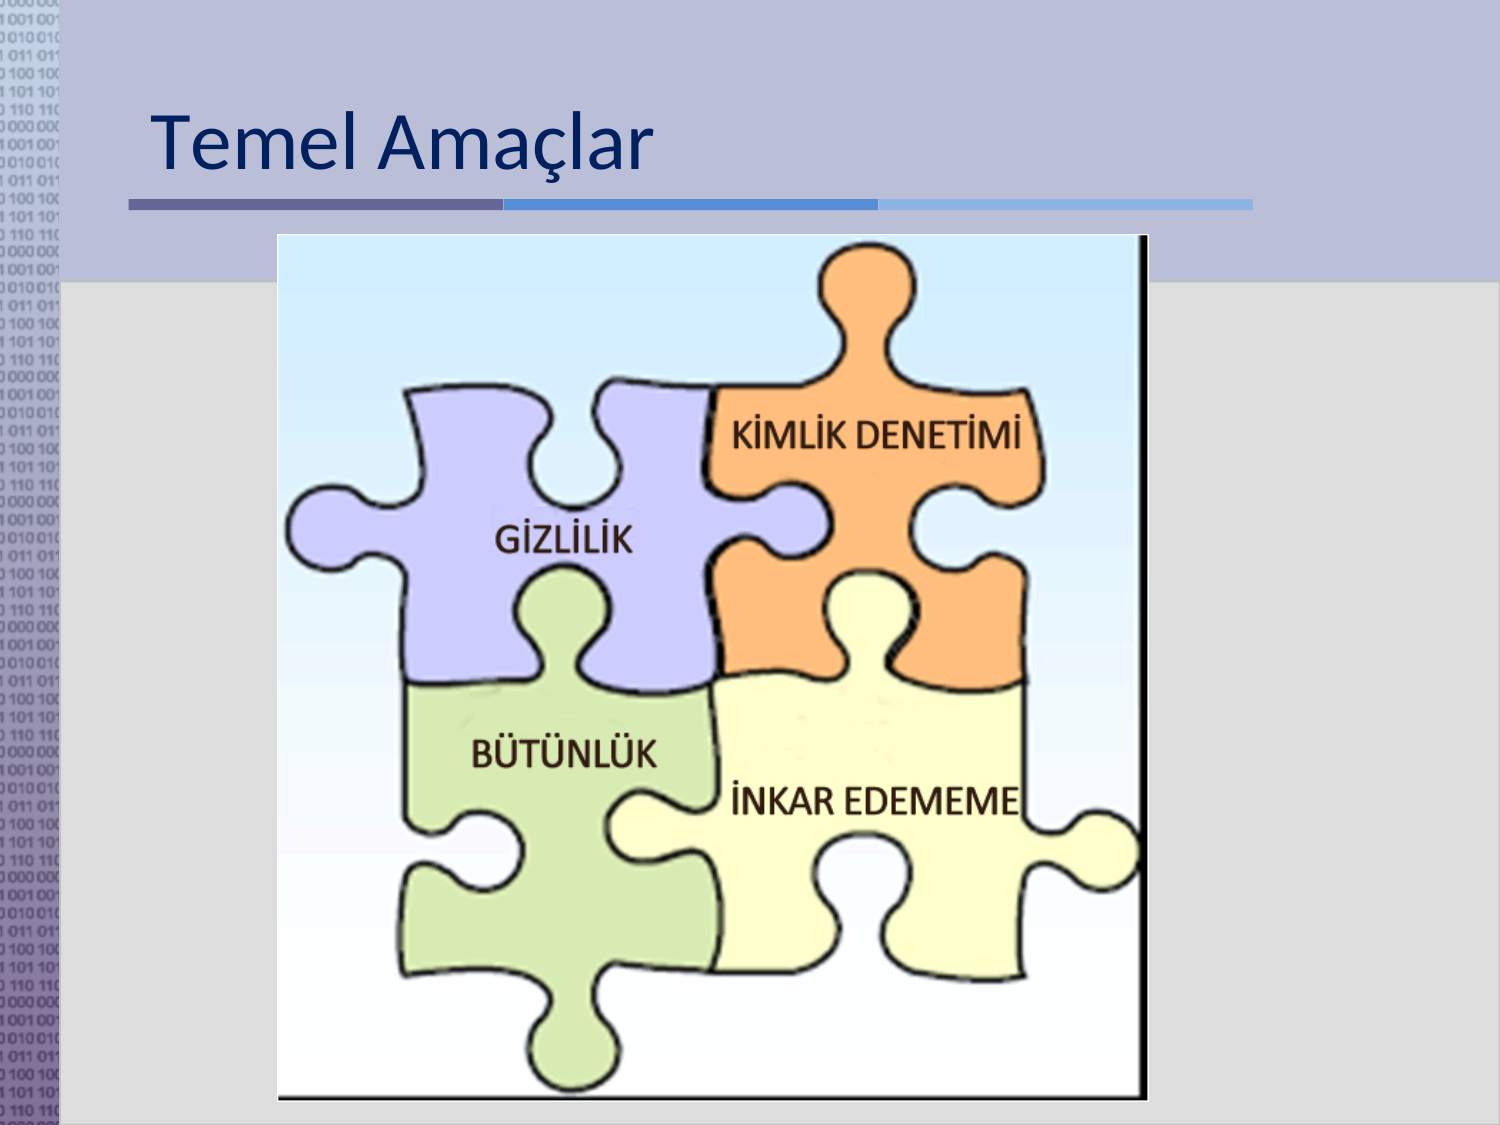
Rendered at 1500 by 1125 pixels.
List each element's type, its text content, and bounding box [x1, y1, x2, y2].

picture [277, 234, 1149, 1102]
text_box Temel Amaçlar [135, 78, 875, 194]
picture [0, 0, 60, 1125]
text_box [128, 199, 1253, 211]
